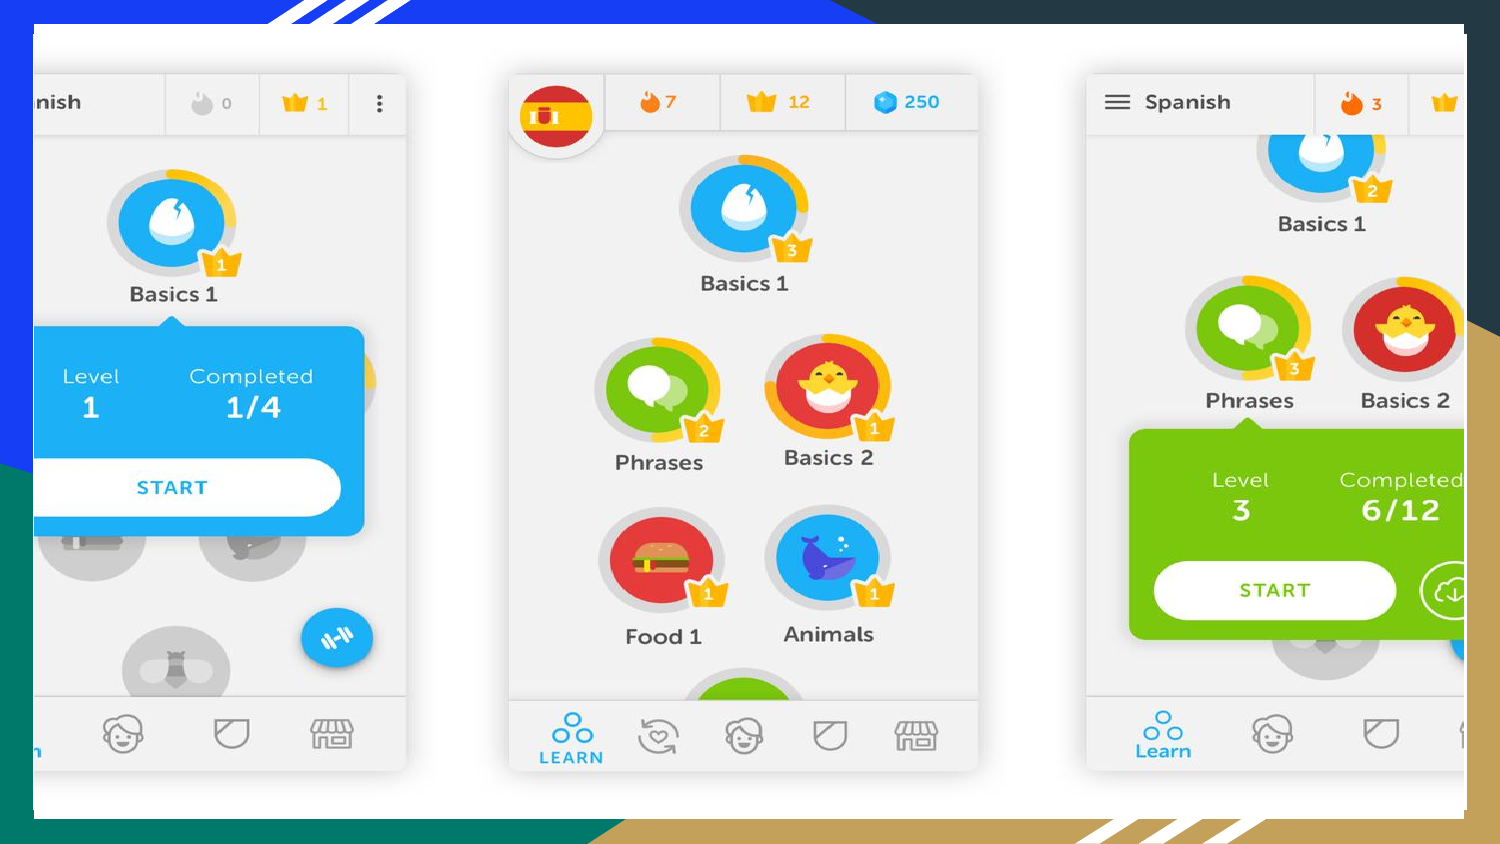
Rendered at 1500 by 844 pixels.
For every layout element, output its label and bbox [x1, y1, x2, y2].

picture [34, 24, 1464, 819]
